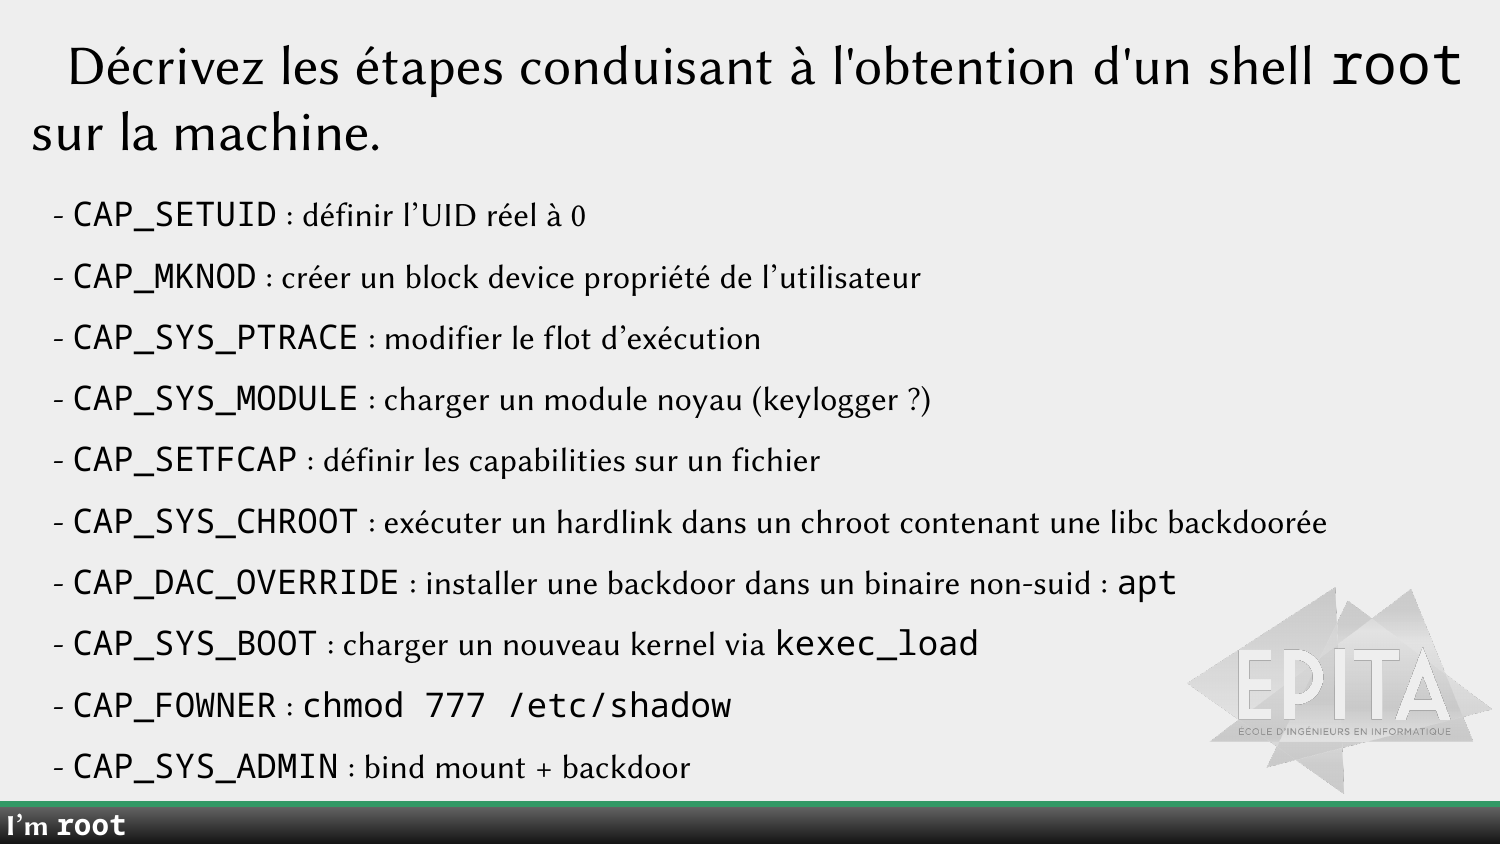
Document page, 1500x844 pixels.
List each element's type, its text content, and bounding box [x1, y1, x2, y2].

list Décrivez les étapes conduisant à l'obtention d'un shell root sur la machine. [31, 23, 1465, 166]
list - CAP_SETUID : définir l’UID réel à 0 - CAP_MKNOD : créer un block device propriété de l’utilisateur - CAP_SYS_PTRACE : modifier le flot d’exécution - CAP_SYS_MODULE : charger un module noyau (keylogger ?) - CAP_SETFCAP : définir les capabilities sur un fichier - CAP_SYS_CHROOT : exécuter un hardlink dans un chroot contenant une libc backdoorée - CAP_DAC_OVERRIDE : installer une backdoor dans un binaire non-suid : apt - CAP_SYS_BOOT : charger un nouveau kernel via kexec_load - CAP_FOWNER : chmod 777 /etc/shadow - CAP_SYS_ADMIN : bind mount + backdoor [31, 188, 1465, 790]
picture [1187, 587, 1492, 794]
title I’m root [5, 801, 1075, 844]
